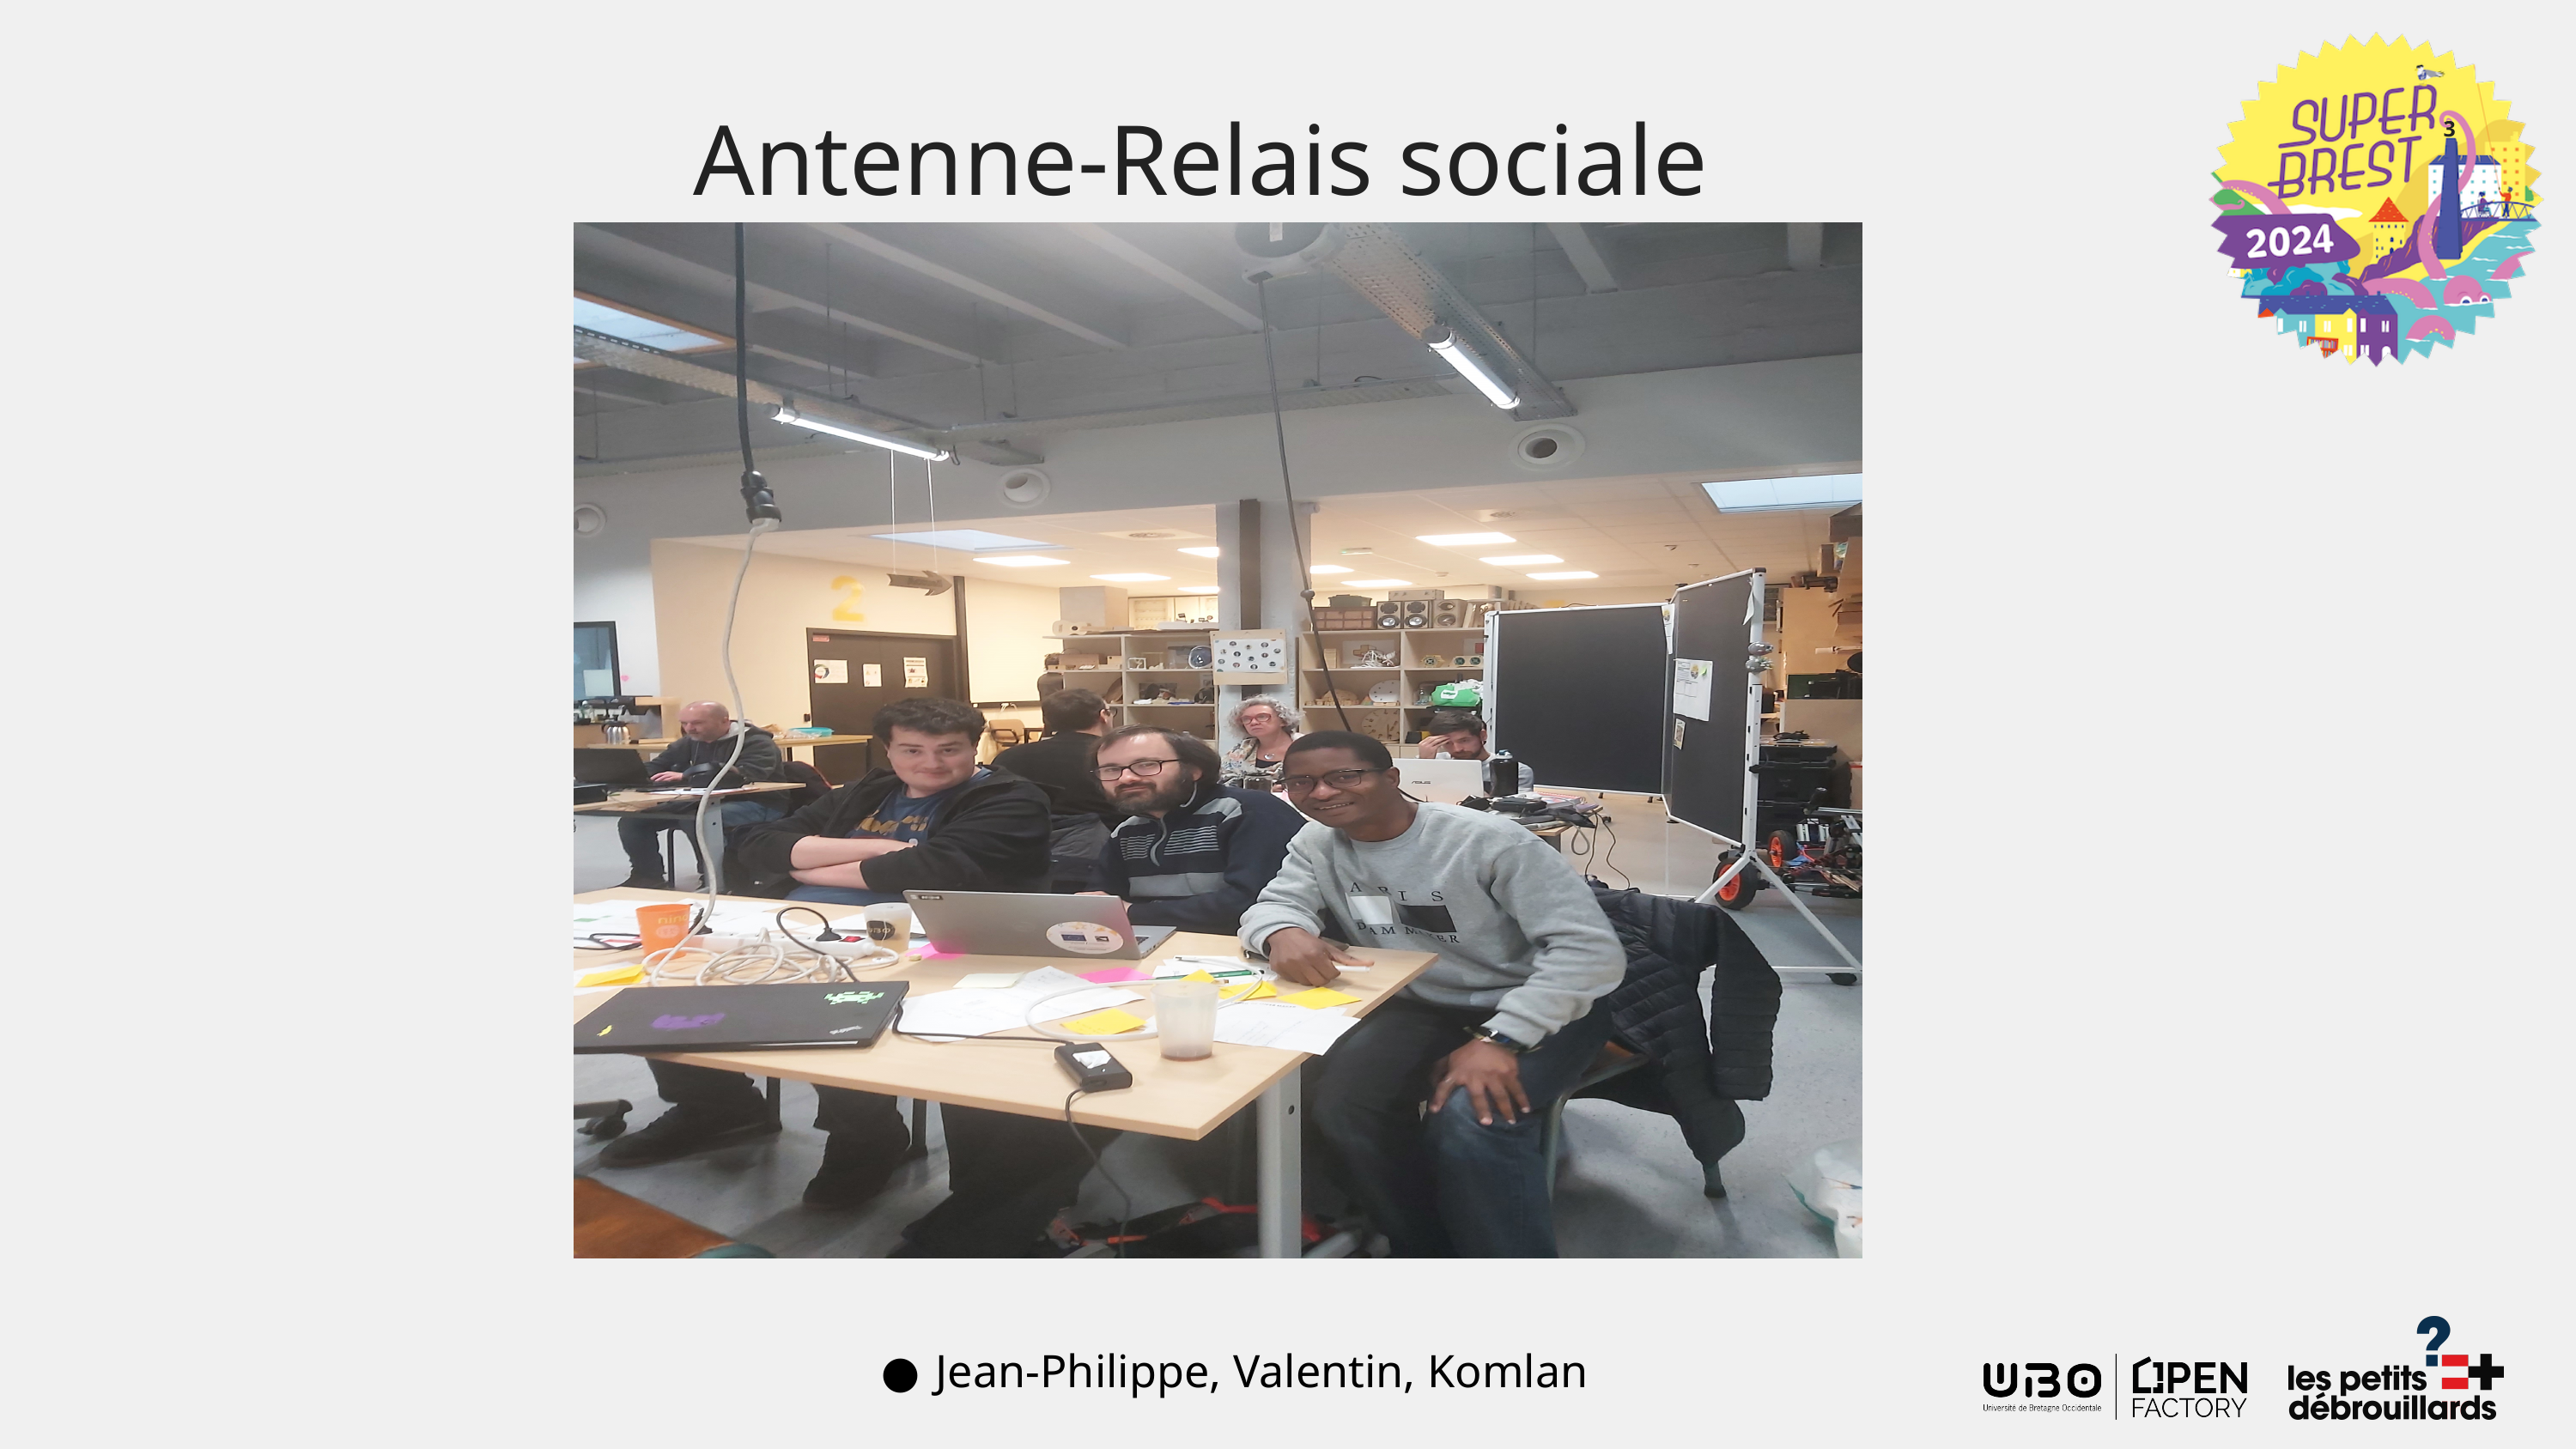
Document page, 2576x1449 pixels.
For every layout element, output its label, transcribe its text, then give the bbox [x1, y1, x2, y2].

picture [2187, 1354, 2247, 1420]
title Antenne-Relais sociale [273, 94, 2129, 311]
slide_number <numéro> [2307, 124, 2456, 145]
picture [574, 222, 1862, 1258]
list Jean-Philippe, Valentin, Komlan [273, 1282, 2187, 1441]
picture [2176, 0, 2576, 400]
picture [2288, 1316, 2504, 1420]
